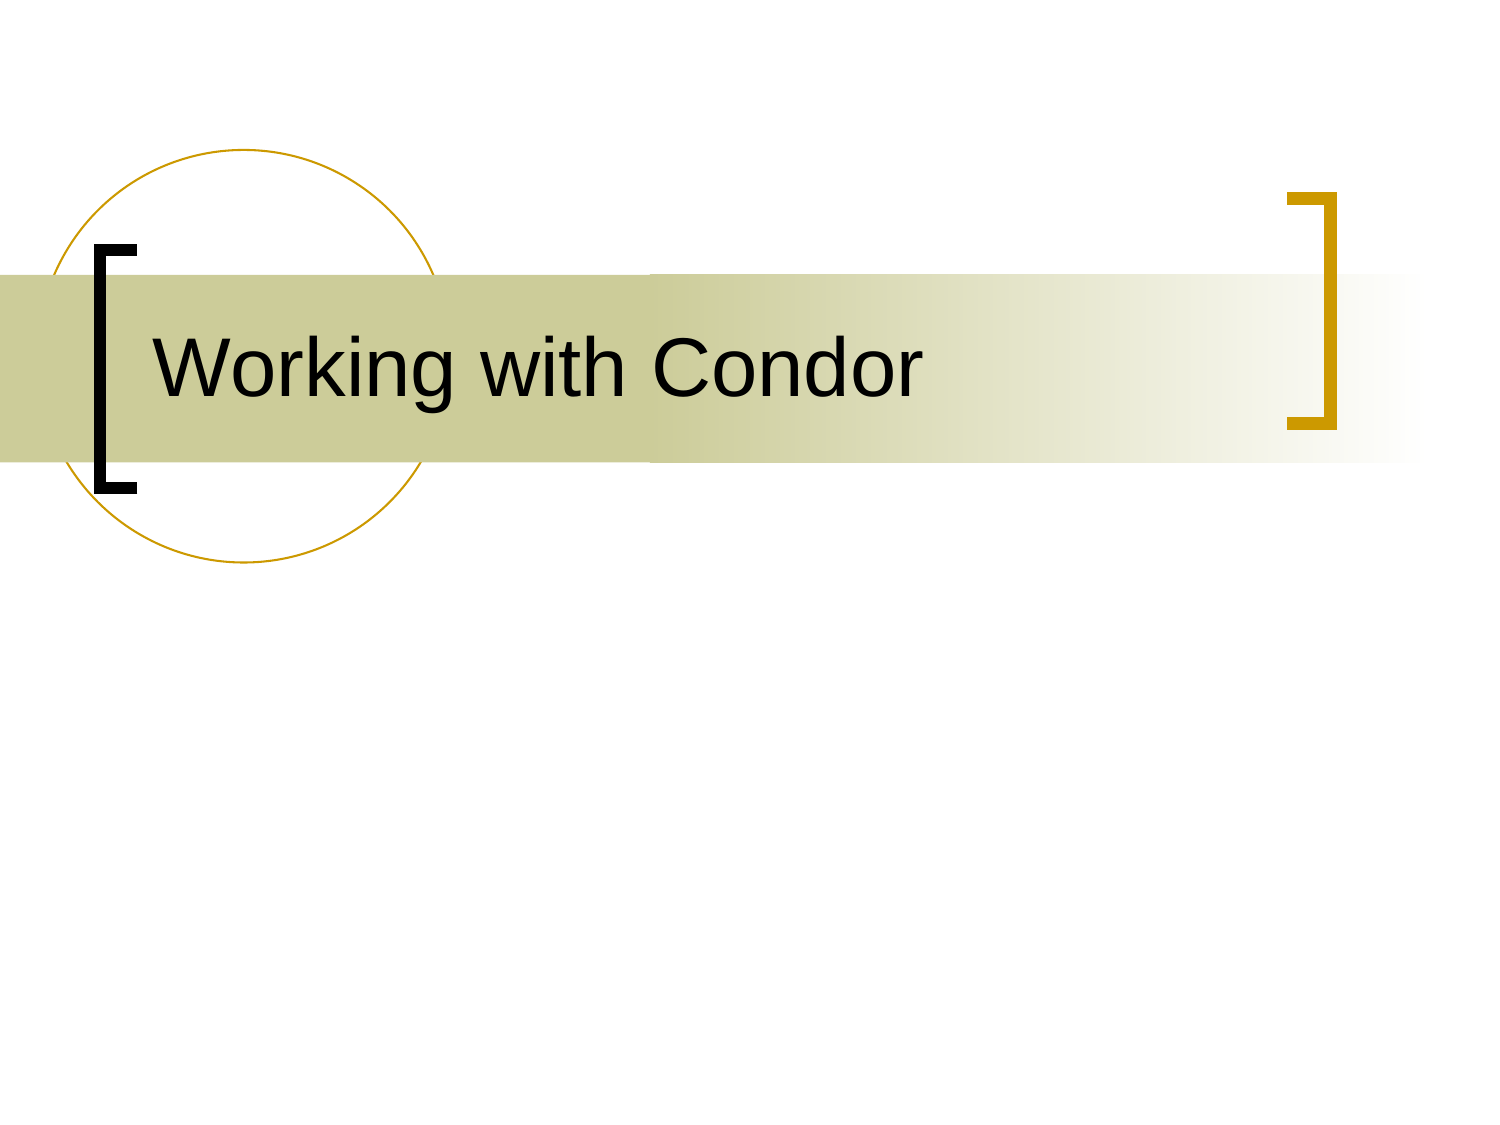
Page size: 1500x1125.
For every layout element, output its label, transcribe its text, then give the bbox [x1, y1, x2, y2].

title Working with Condor [137, 236, 1300, 500]
